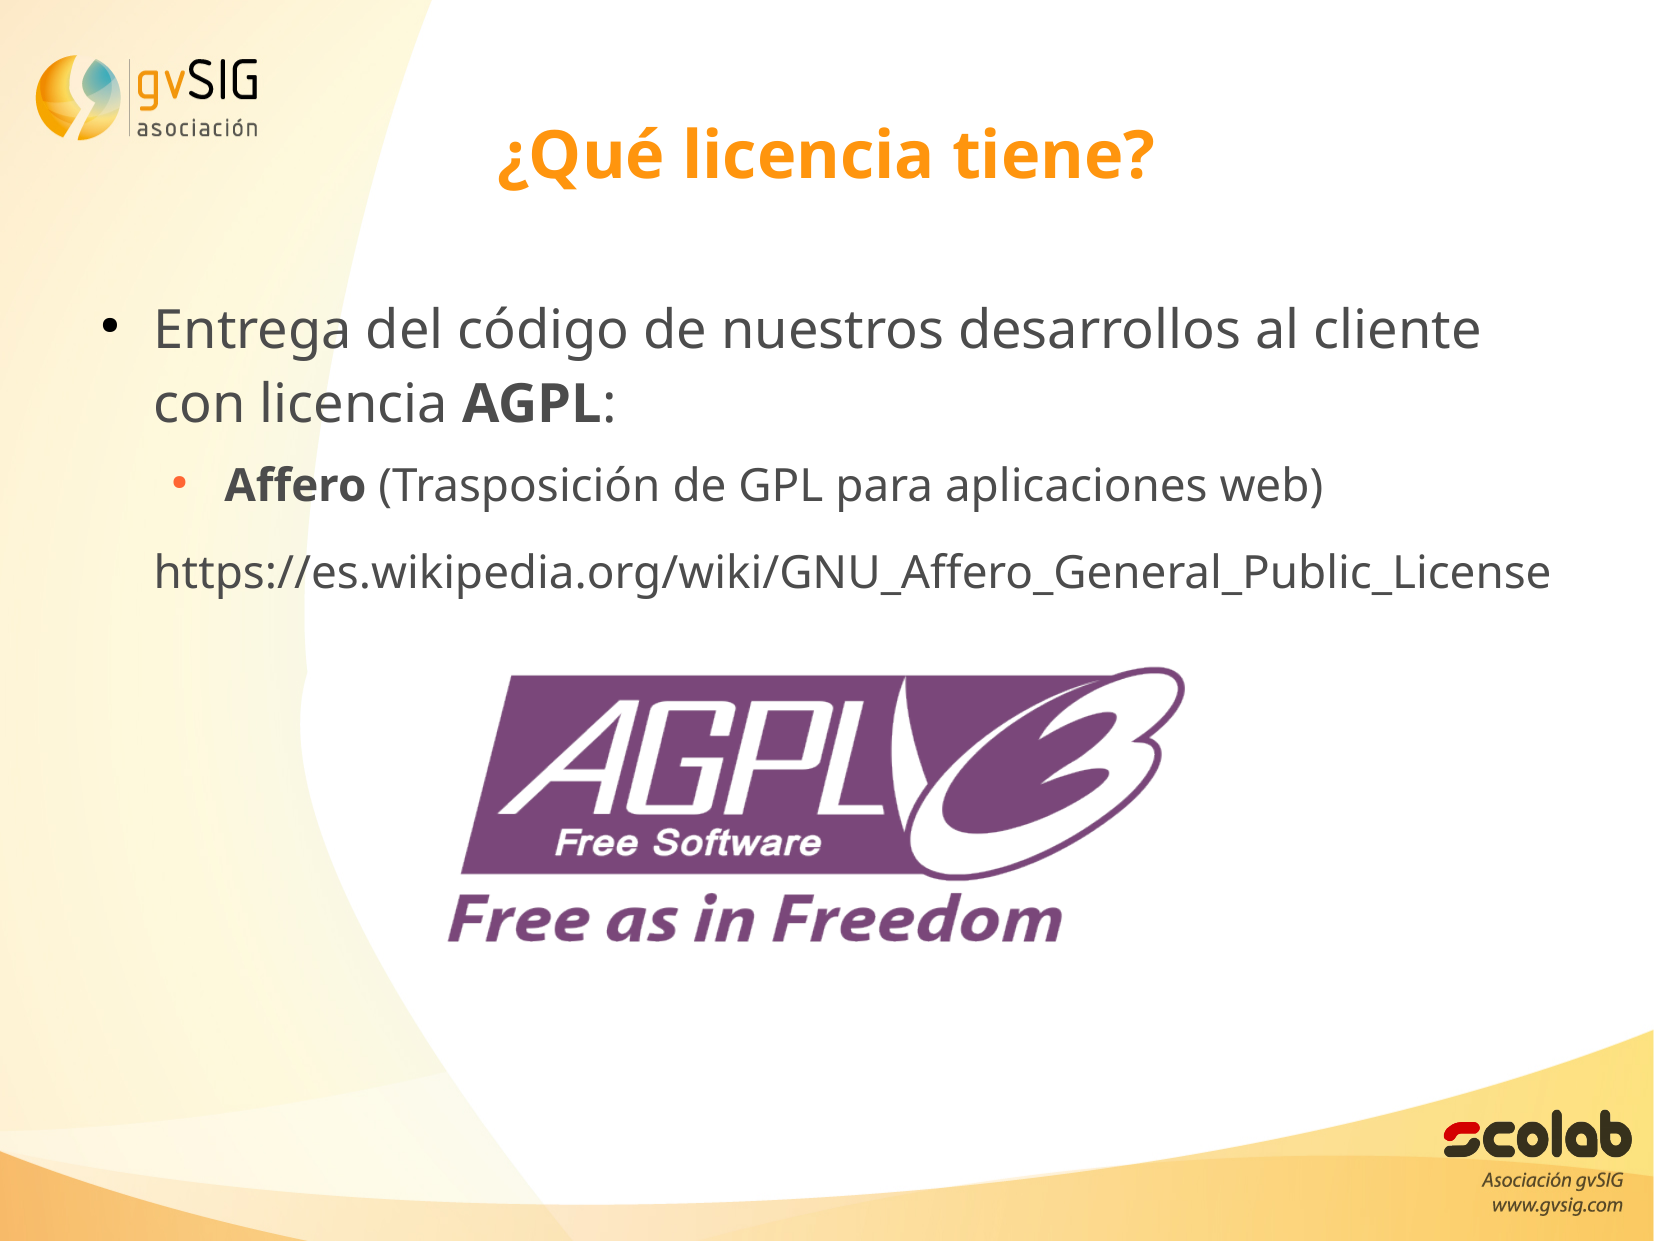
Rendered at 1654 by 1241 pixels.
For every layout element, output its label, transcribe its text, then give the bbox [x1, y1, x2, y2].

picture [0, 0, 1654, 1241]
title ¿Qué licencia tiene? [82, 49, 1571, 257]
list Entrega del código de nuestros desarrollos al cliente con licencia AGPL: Affero (Trasposición de GPL para aplicaciones web) https://es.wikipedia.org/wiki/GNU_Affero_General_Public_License [82, 290, 1571, 1010]
